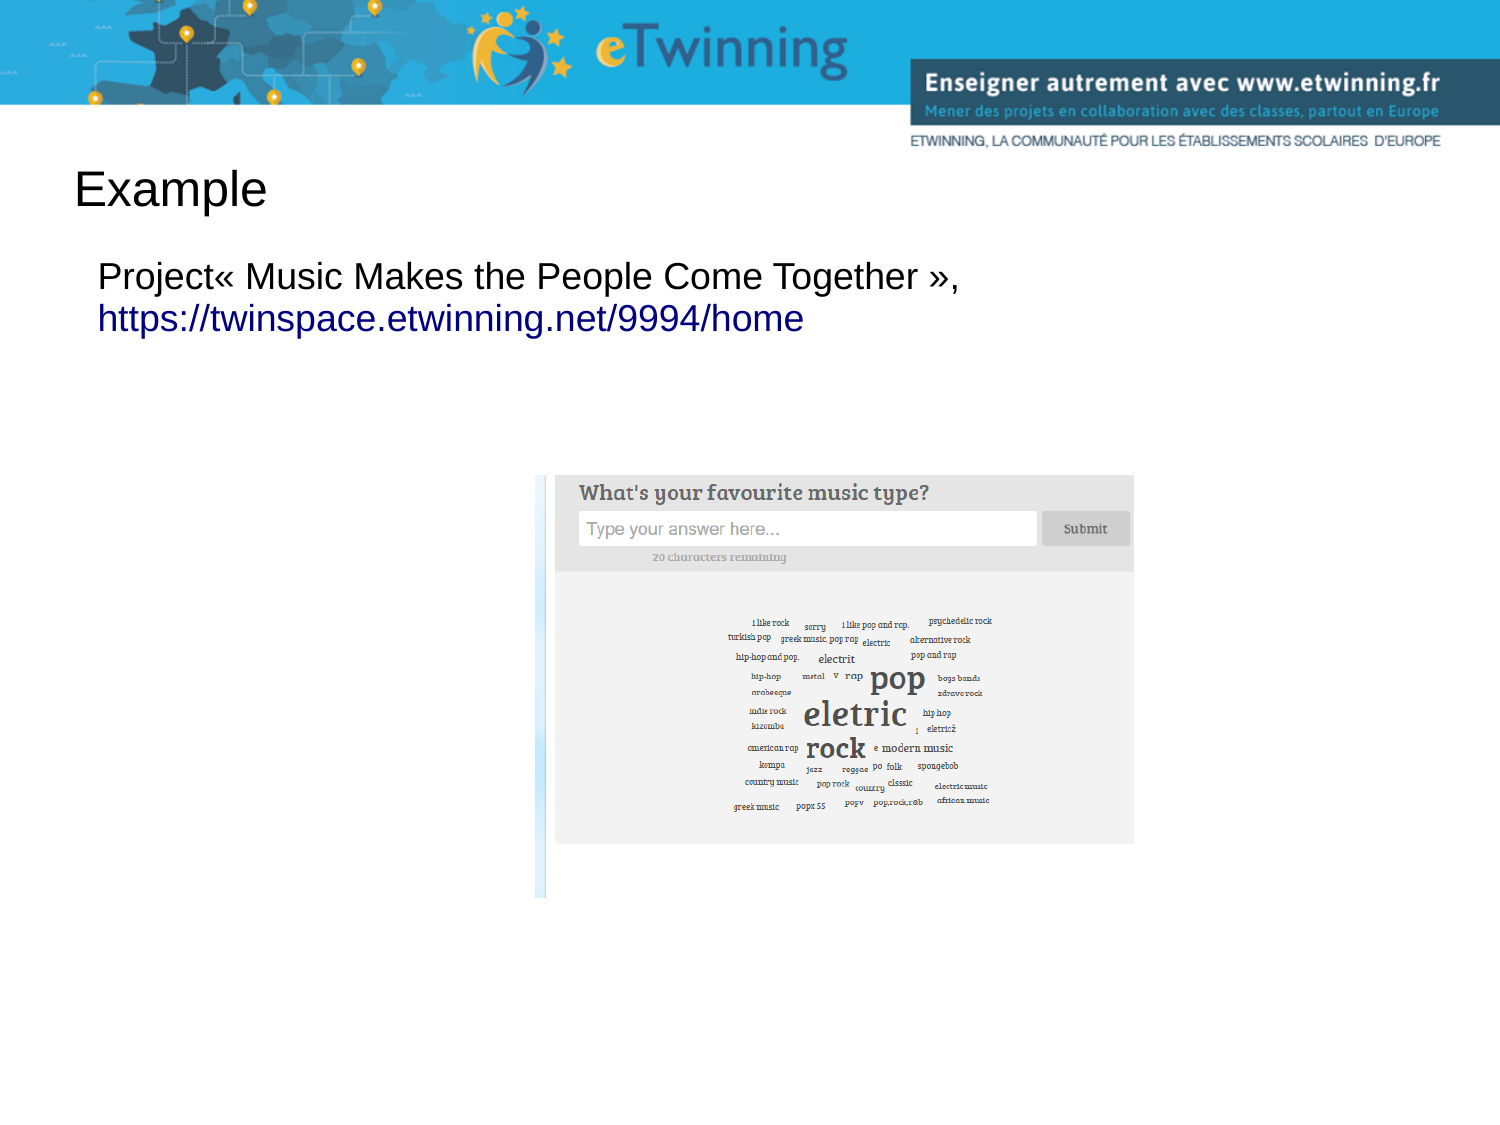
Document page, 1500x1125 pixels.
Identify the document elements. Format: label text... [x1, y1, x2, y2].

picture [535, 475, 1134, 898]
picture [0, 0, 1500, 154]
text_box Project« Music Makes the People Come Together », https://twinspace.etwinning.net/9994/home [82, 248, 1262, 389]
text_box Example [59, 153, 283, 392]
